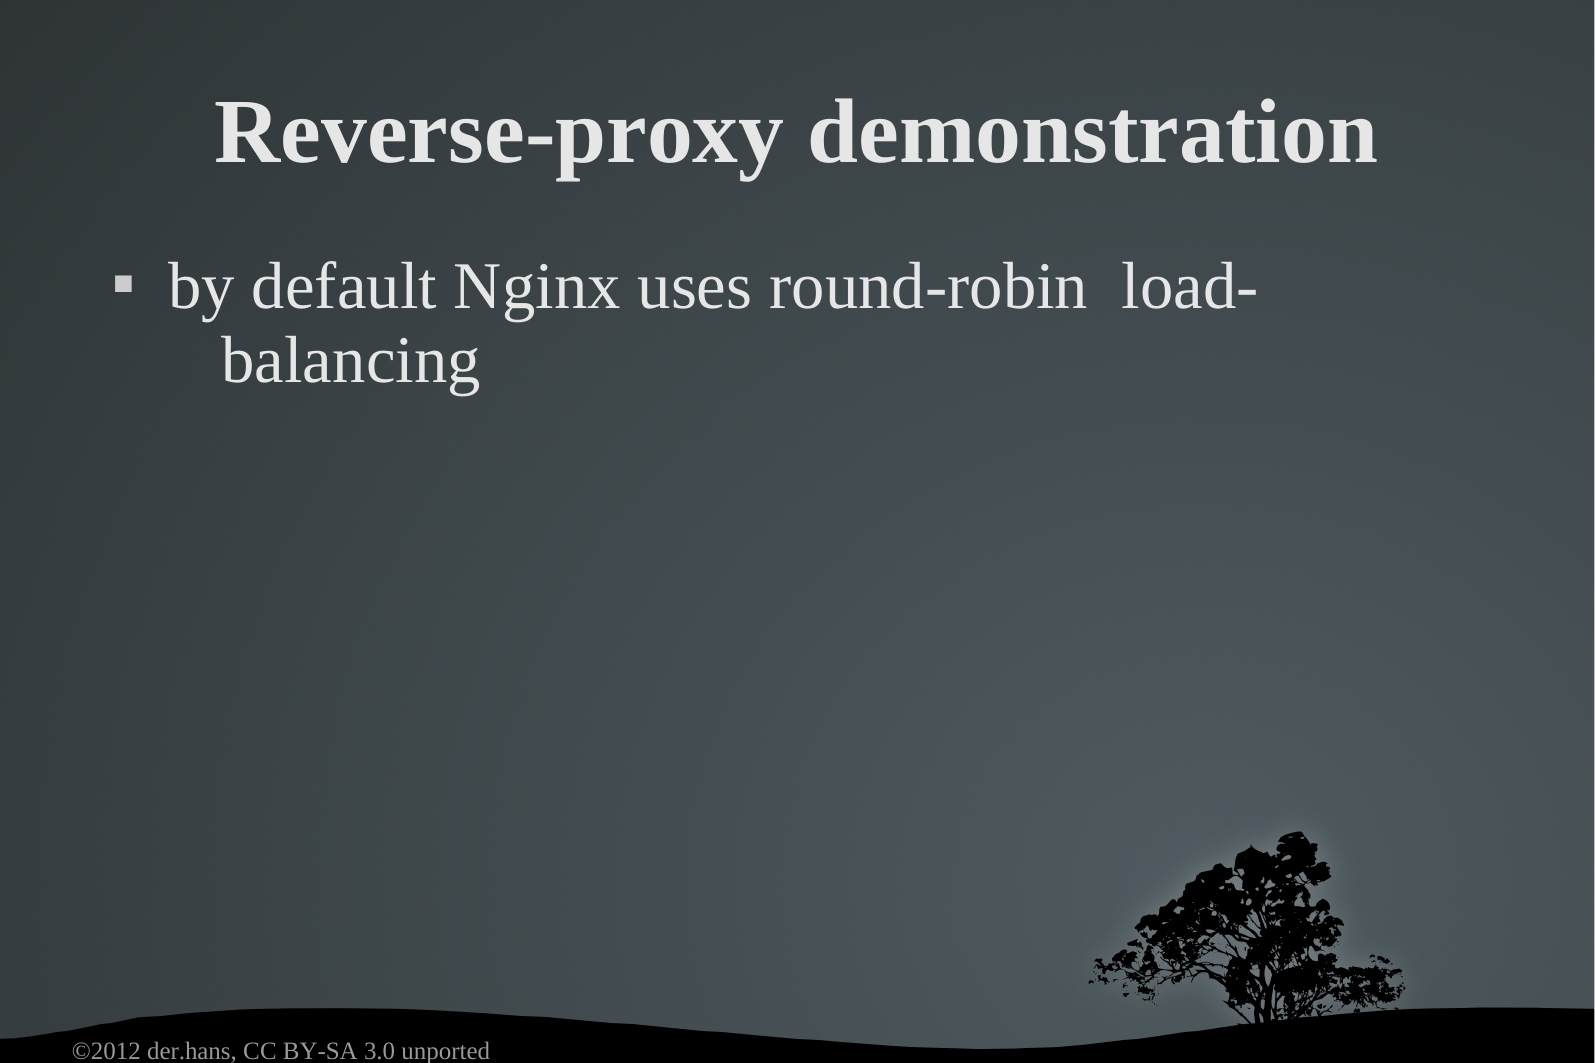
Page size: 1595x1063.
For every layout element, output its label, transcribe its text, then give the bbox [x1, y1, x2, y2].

title Reverse-proxy demonstration [79, 49, 1515, 213]
picture [430, 1049, 435, 1058]
list by default Nginx uses round-robin load-balancing [79, 248, 1515, 936]
picture [0, 0, 1595, 1063]
